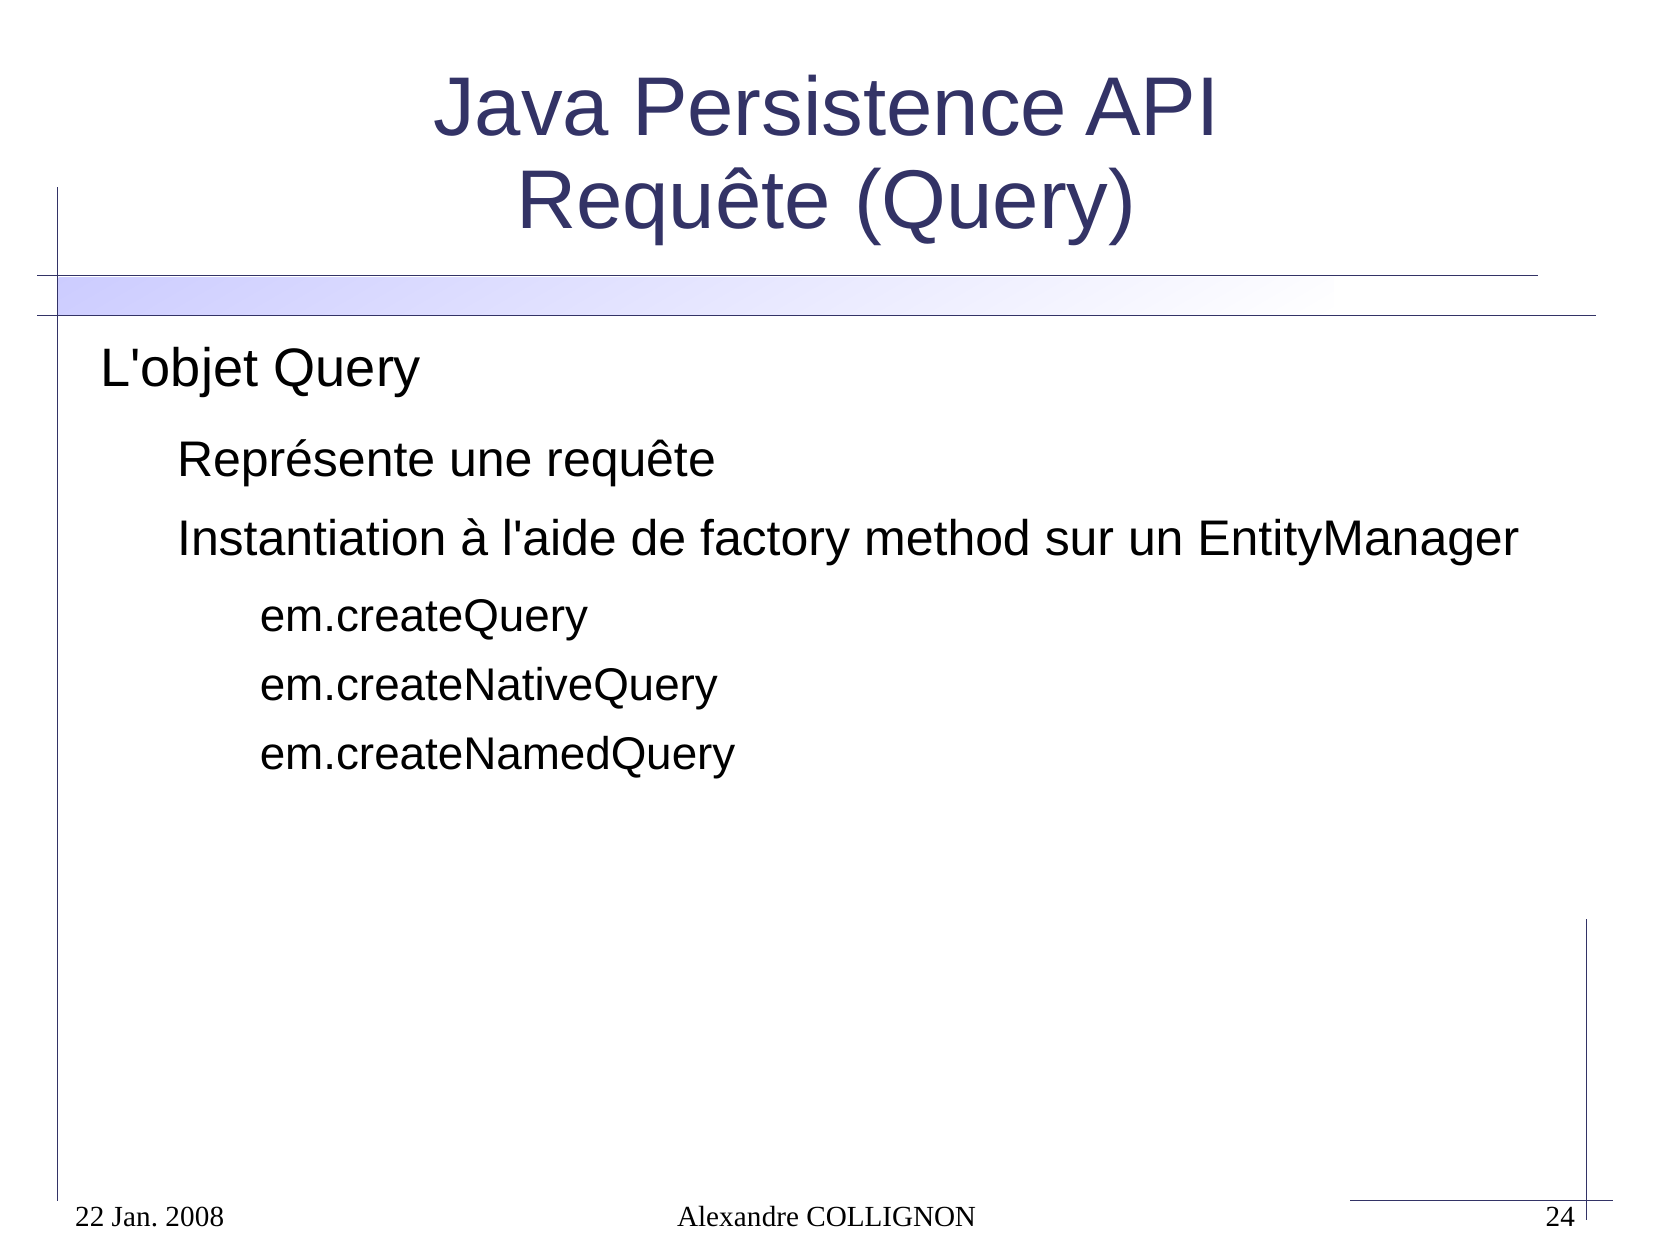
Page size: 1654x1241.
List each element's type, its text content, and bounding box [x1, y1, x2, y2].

list L'objet Query Représente une requête Instantiation à l'aide de factory method sur un EntityManager em.createQuery em.createNativeQuery em.createNamedQuery [82, 337, 1571, 1094]
title Java Persistence API Requête (Query) [82, 49, 1571, 257]
